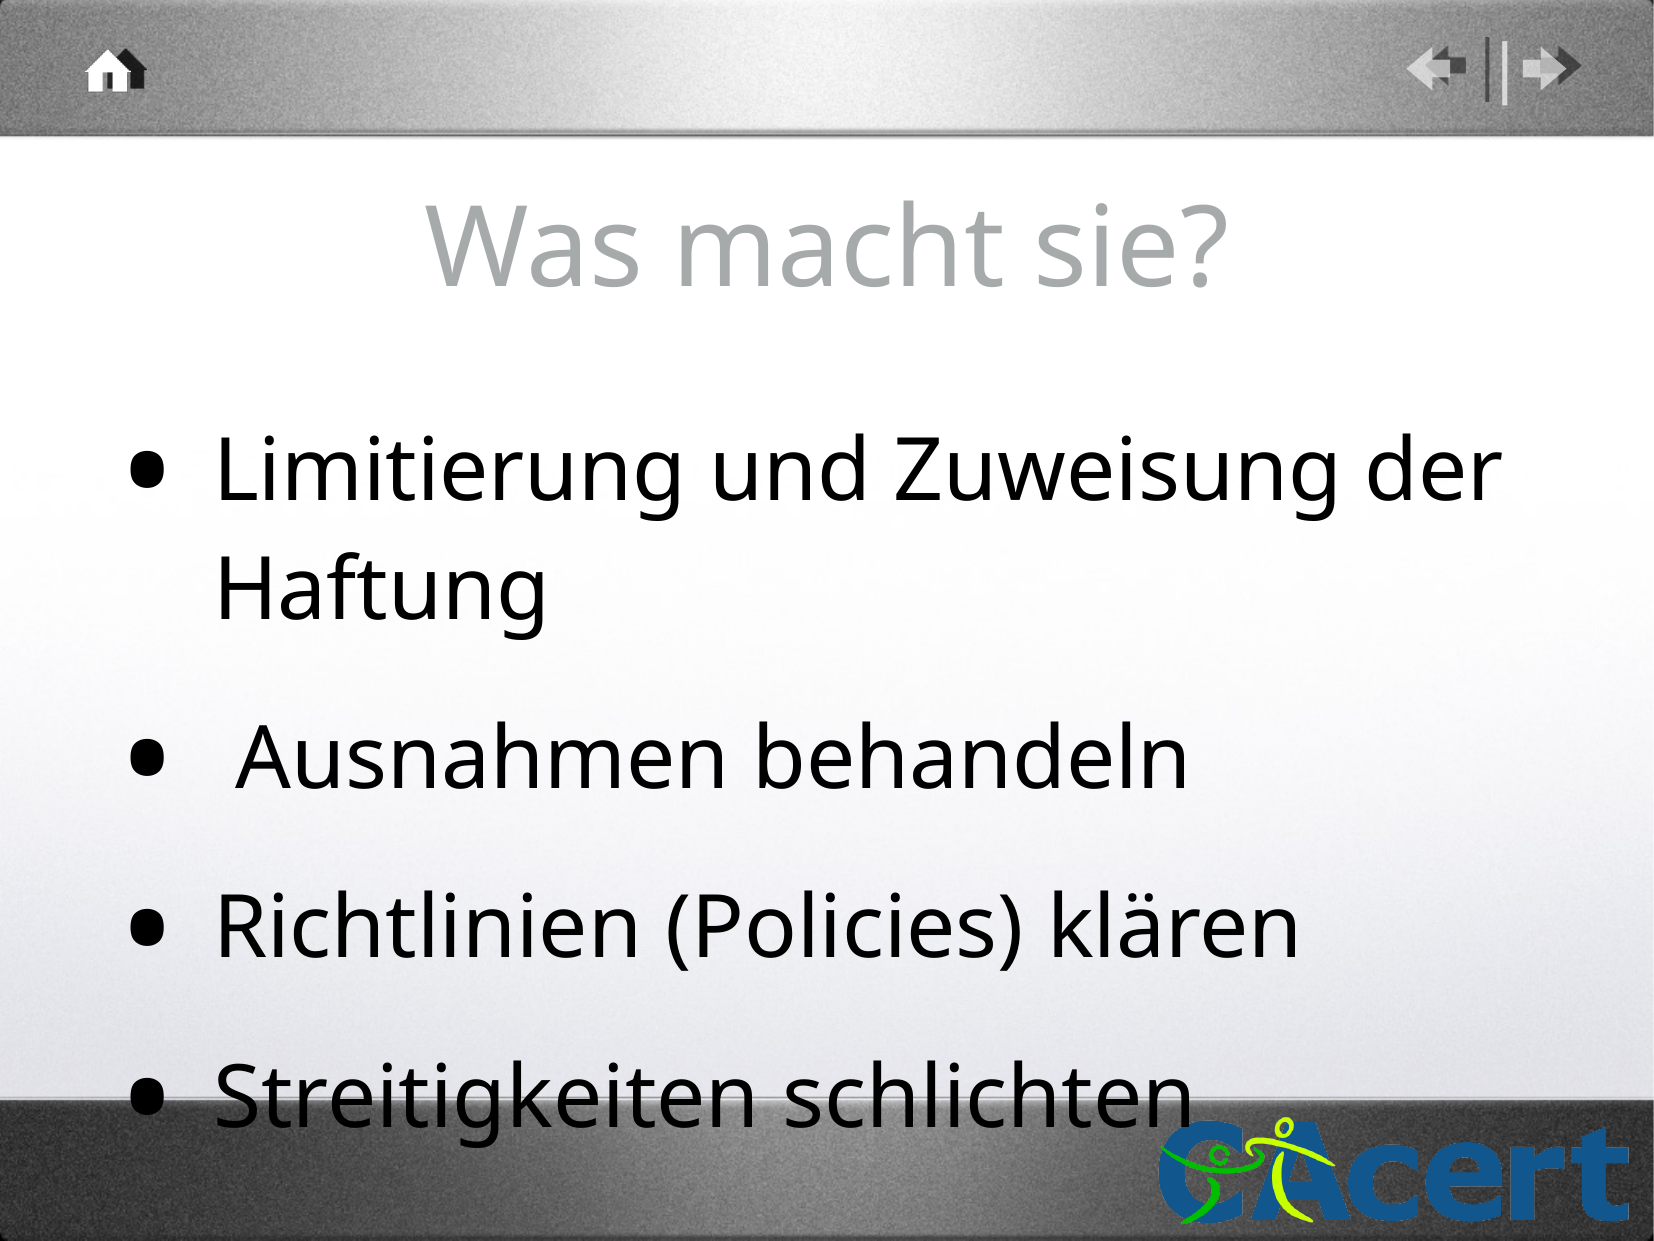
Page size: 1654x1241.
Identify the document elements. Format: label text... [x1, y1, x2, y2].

list Limitierung und Zuweisung der Haftung Ausnahmen behandeln Richtlinien (Policies) klären Streitigkeiten schlichten [59, 282, 1595, 1109]
picture [0, 0, 1654, 1241]
title Was macht sie? [161, 143, 1493, 282]
